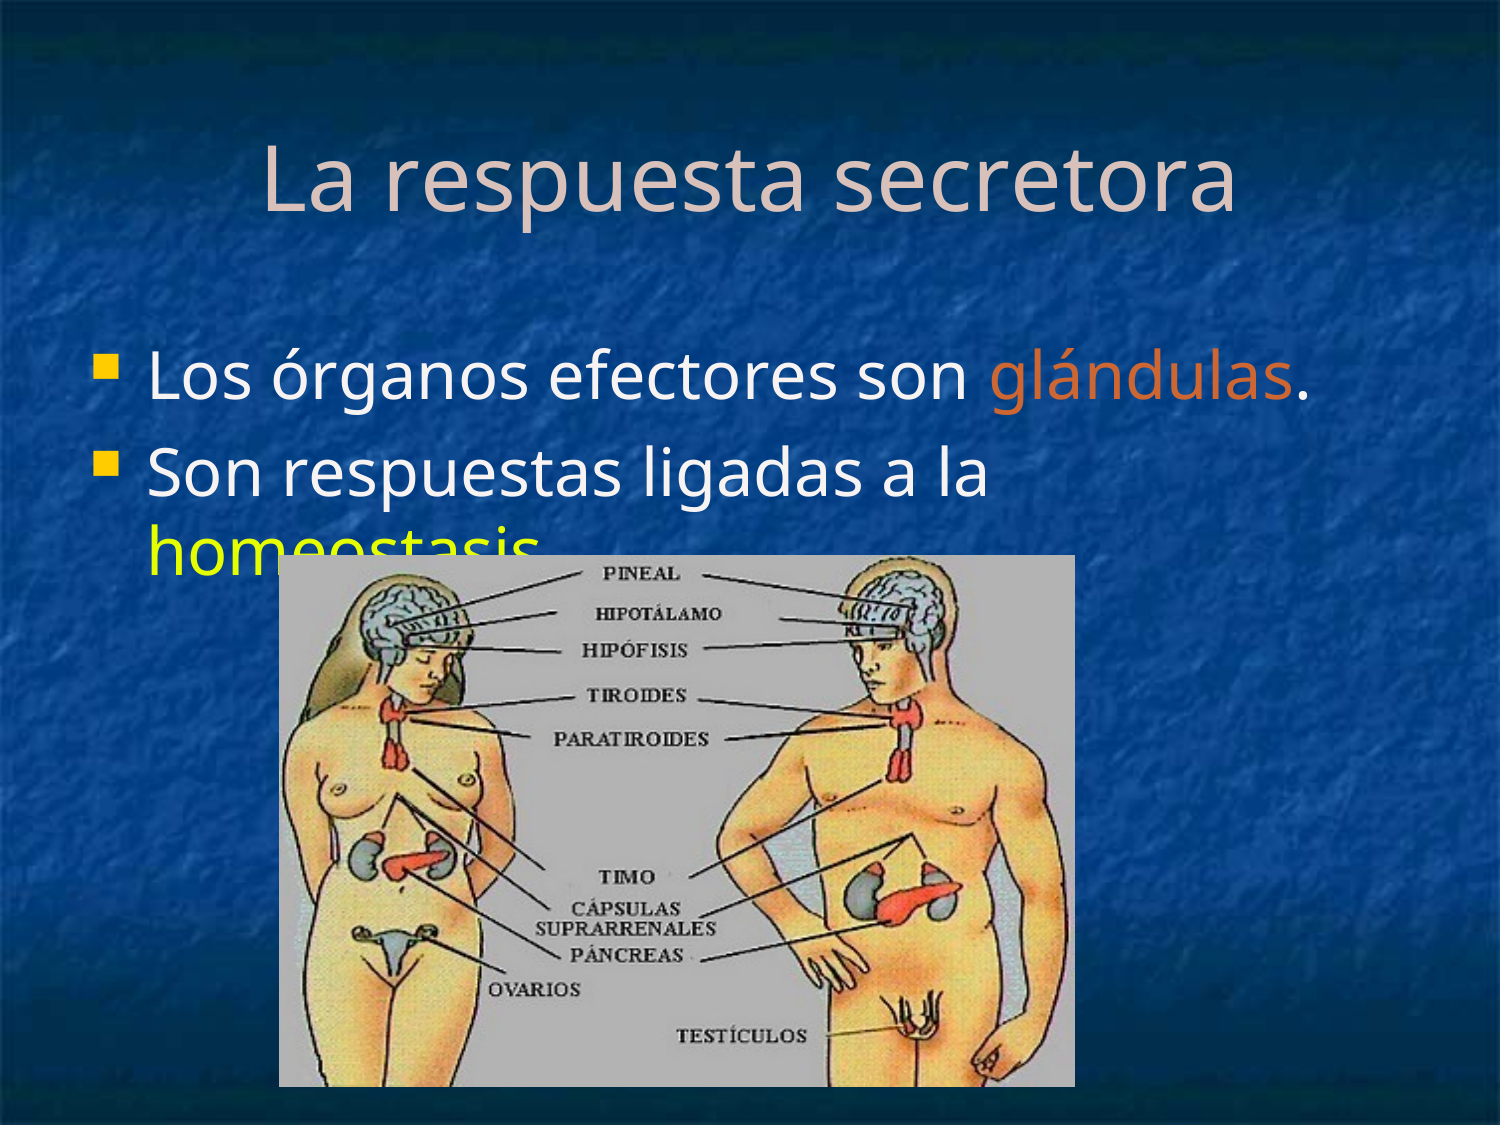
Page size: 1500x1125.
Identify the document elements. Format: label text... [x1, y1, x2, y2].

title La respuesta secretora [75, 57, 1426, 293]
picture [0, 0, 1500, 1125]
list Los órganos efectores son glándulas. Son respuestas ligadas a la homeostasis. [75, 324, 1426, 1020]
